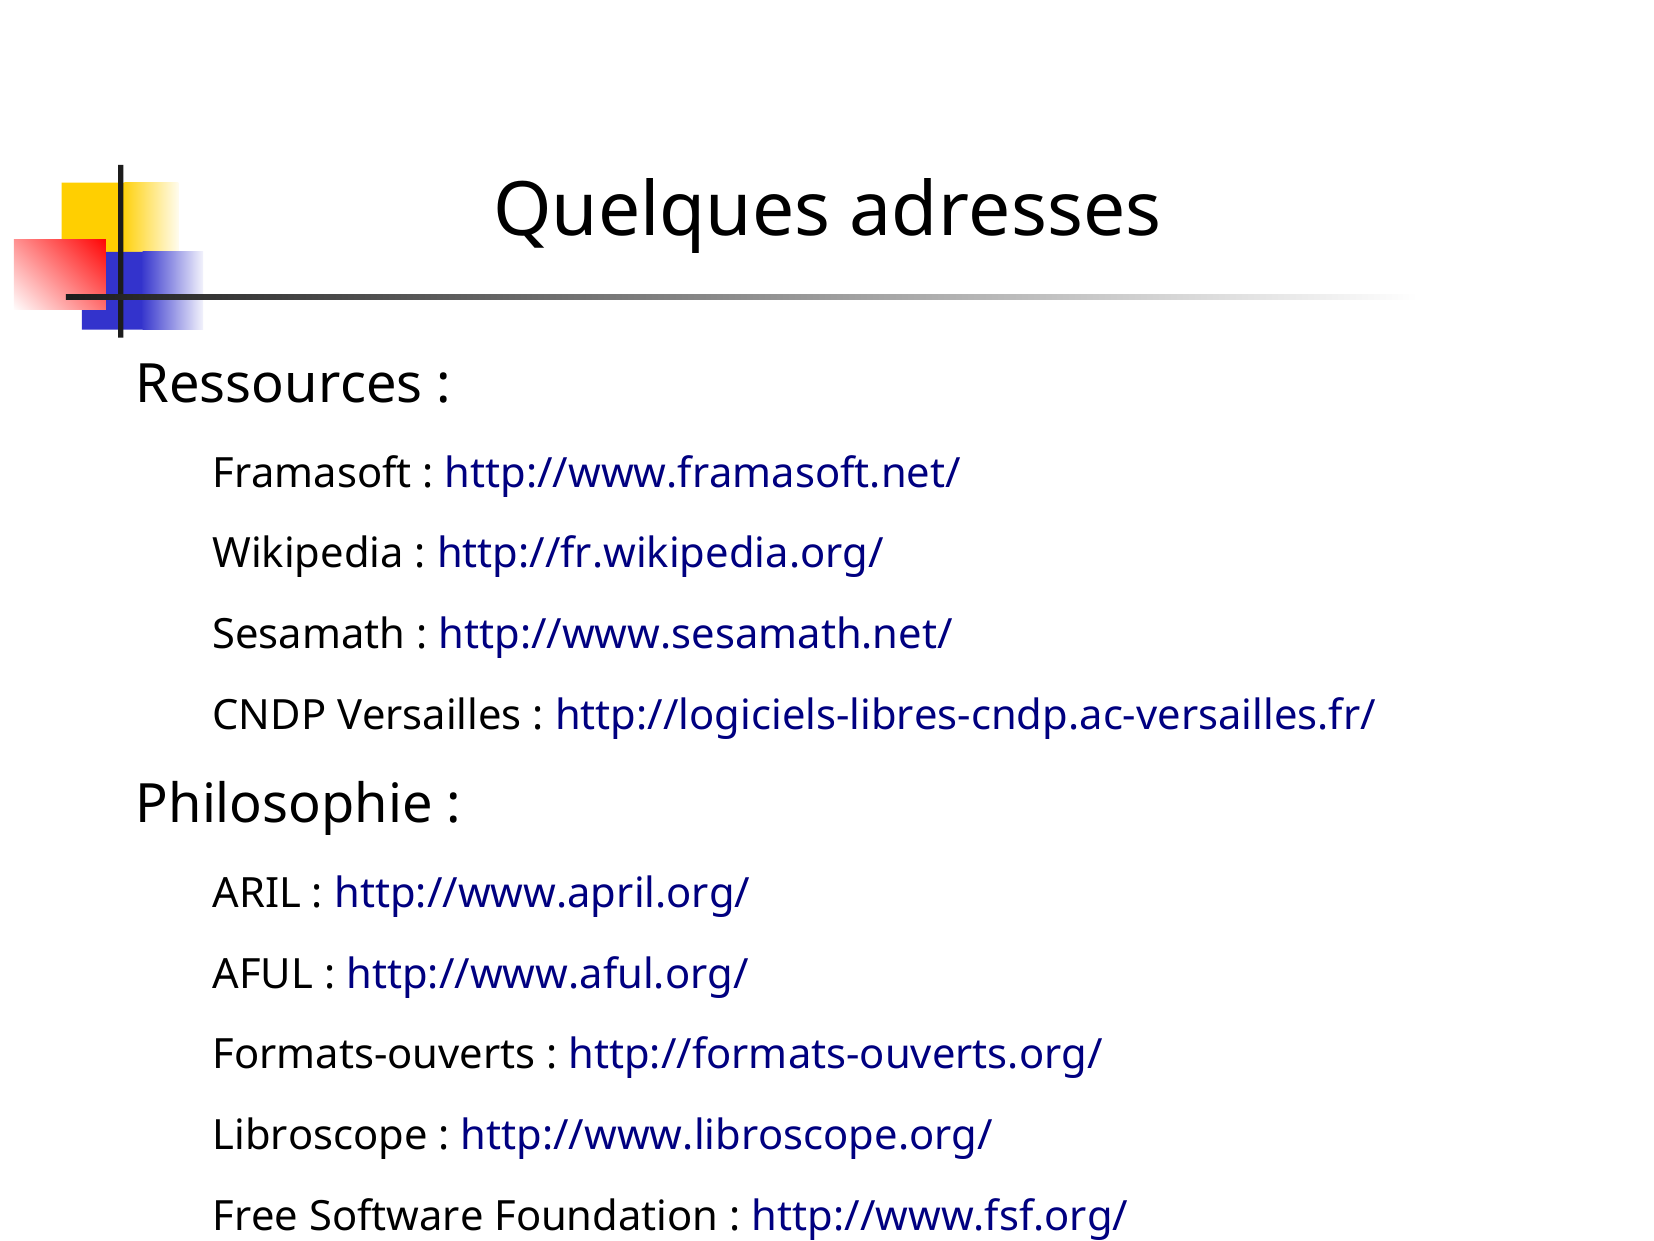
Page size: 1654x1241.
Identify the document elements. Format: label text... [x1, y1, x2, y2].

title Quelques adresses [121, 102, 1534, 311]
list Ressources : Framasoft : http://www.framasoft.net/ Wikipedia : http://fr.wikipedia.org/ Sesamath : http://www.sesamath.net/ CNDP Versailles : http://logiciels-libres-cndp.ac-versailles.fr/ Philosophie : ARIL : http://www.april.org/ AFUL : http://www.aful.org/ Formats-ouverts : http://formats-ouverts.org/ Libroscope : http://www.libroscope.org/ Free Software Foundation : http://www.fsf.org/ [118, 344, 1625, 1211]
